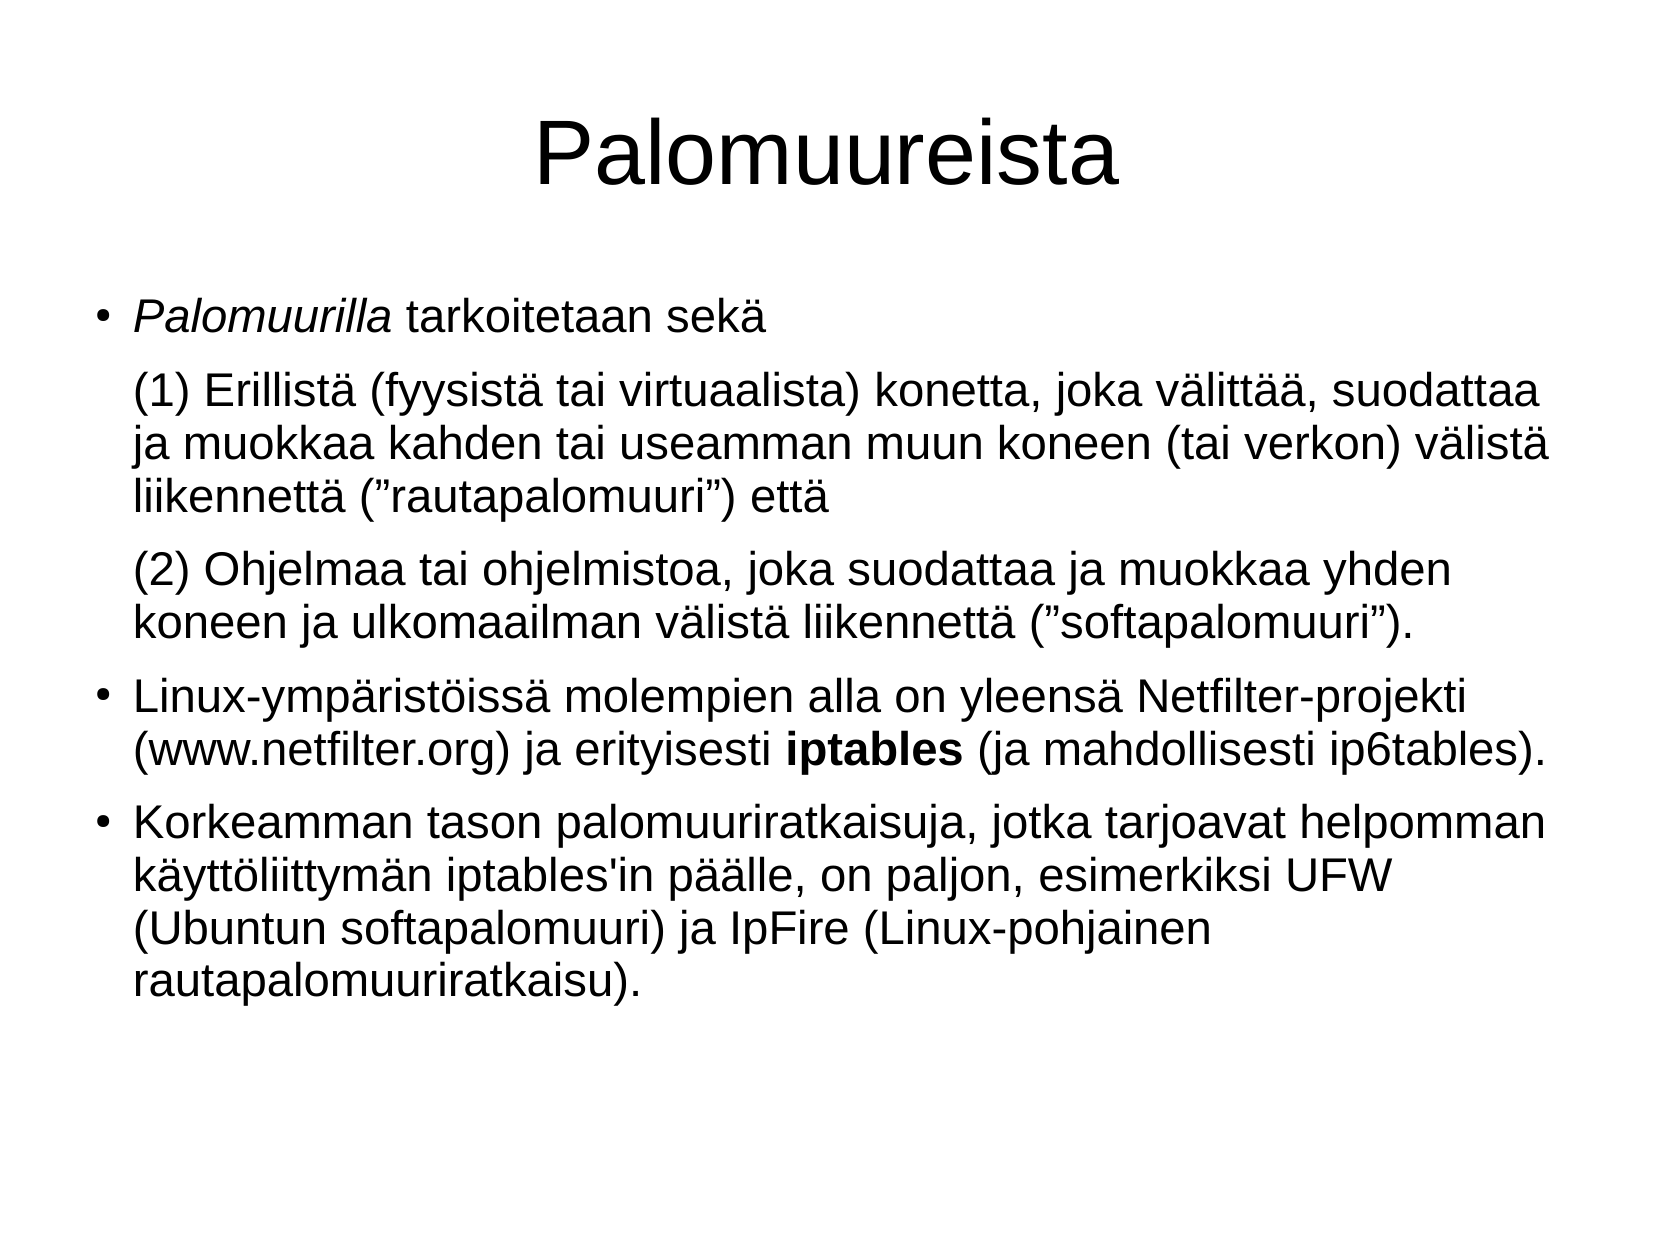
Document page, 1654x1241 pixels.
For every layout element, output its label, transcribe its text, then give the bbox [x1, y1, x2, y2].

title Palomuureista [82, 49, 1571, 257]
list Palomuurilla tarkoitetaan sekä (1) Erillistä (fyysistä tai virtuaalista) konetta, joka välittää, suodattaa ja muokkaa kahden tai useamman muun koneen (tai verkon) välistä liikennettä (”rautapalomuuri”) että (2) Ohjelmaa tai ohjelmistoa, joka suodattaa ja muokkaa yhden koneen ja ulkomaailman välistä liikennettä (”softapalomuuri”). Linux-ympäristöissä molempien alla on yleensä Netfilter-projekti (www.netfilter.org) ja erityisesti iptables (ja mahdollisesti ip6tables). Korkeamman tason palomuuriratkaisuja, jotka tarjoavat helpomman käyttöliittymän iptables'in päälle, on paljon, esimerkiksi UFW (Ubuntun softapalomuuri) ja IpFire (Linux-pohjainen rautapalomuuriratkaisu). [82, 290, 1571, 1010]
